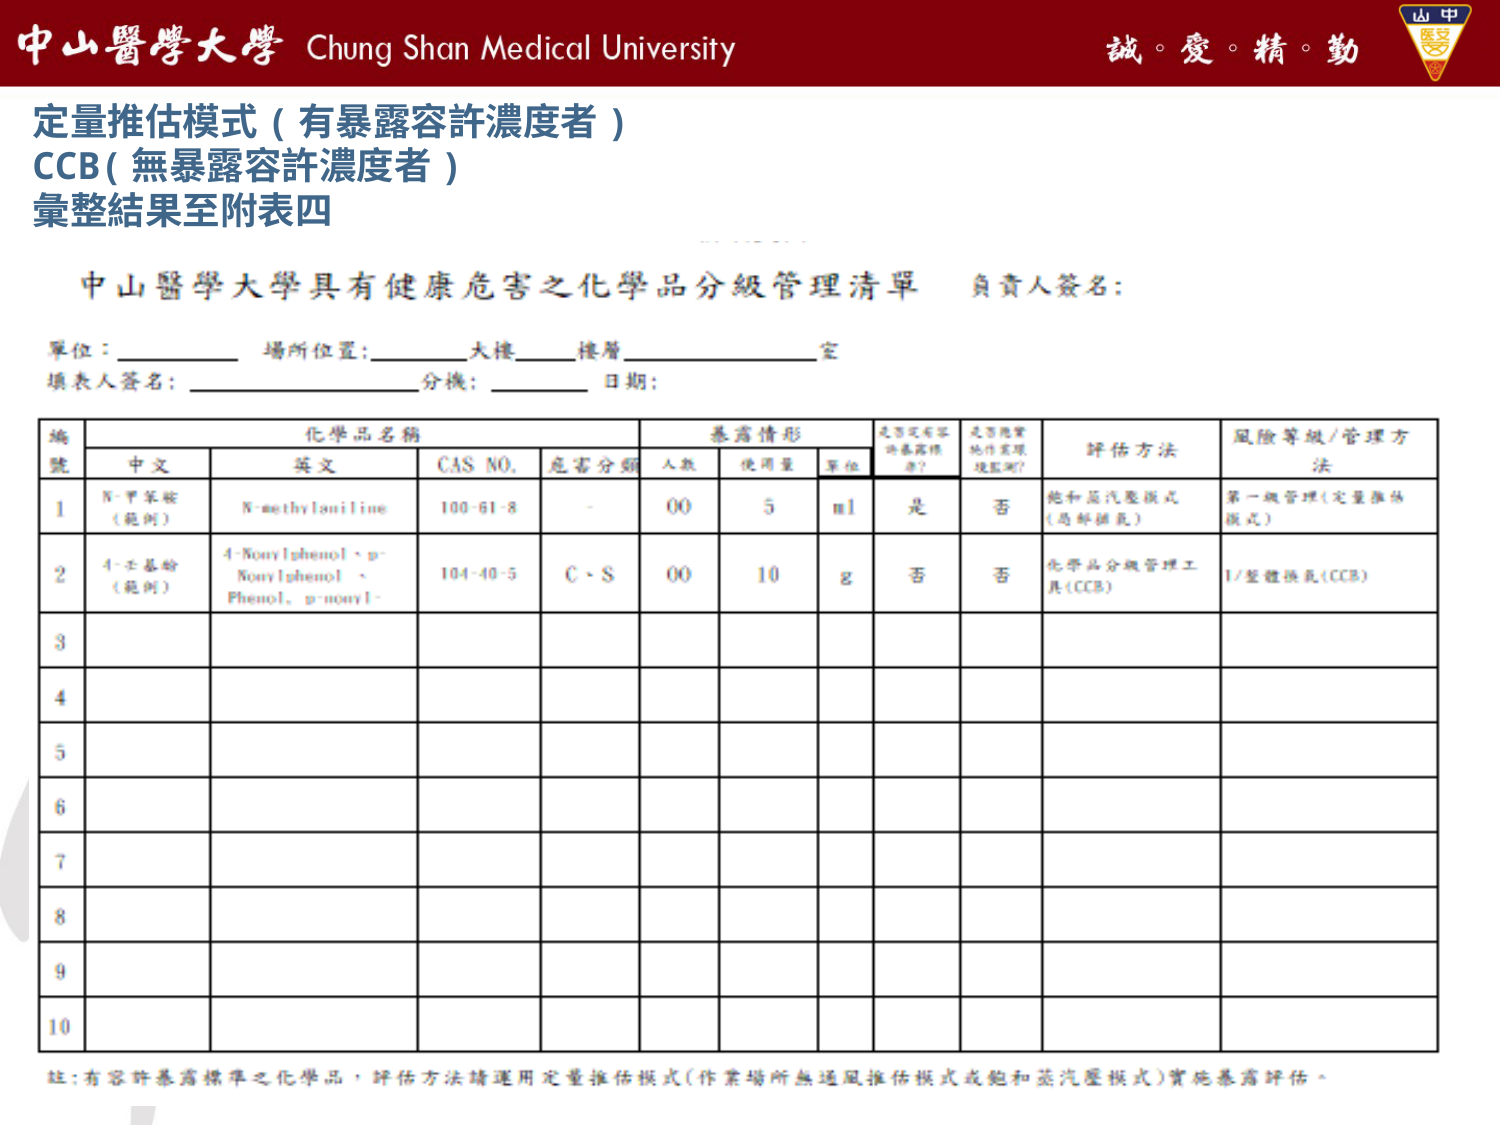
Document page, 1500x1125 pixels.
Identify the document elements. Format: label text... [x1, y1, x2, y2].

picture [29, 241, 1459, 1106]
text_box 定量推估模式(有暴露容許濃度者) CCB(無暴露容許濃度者) 彙整結果至附表四 [18, 90, 1031, 240]
